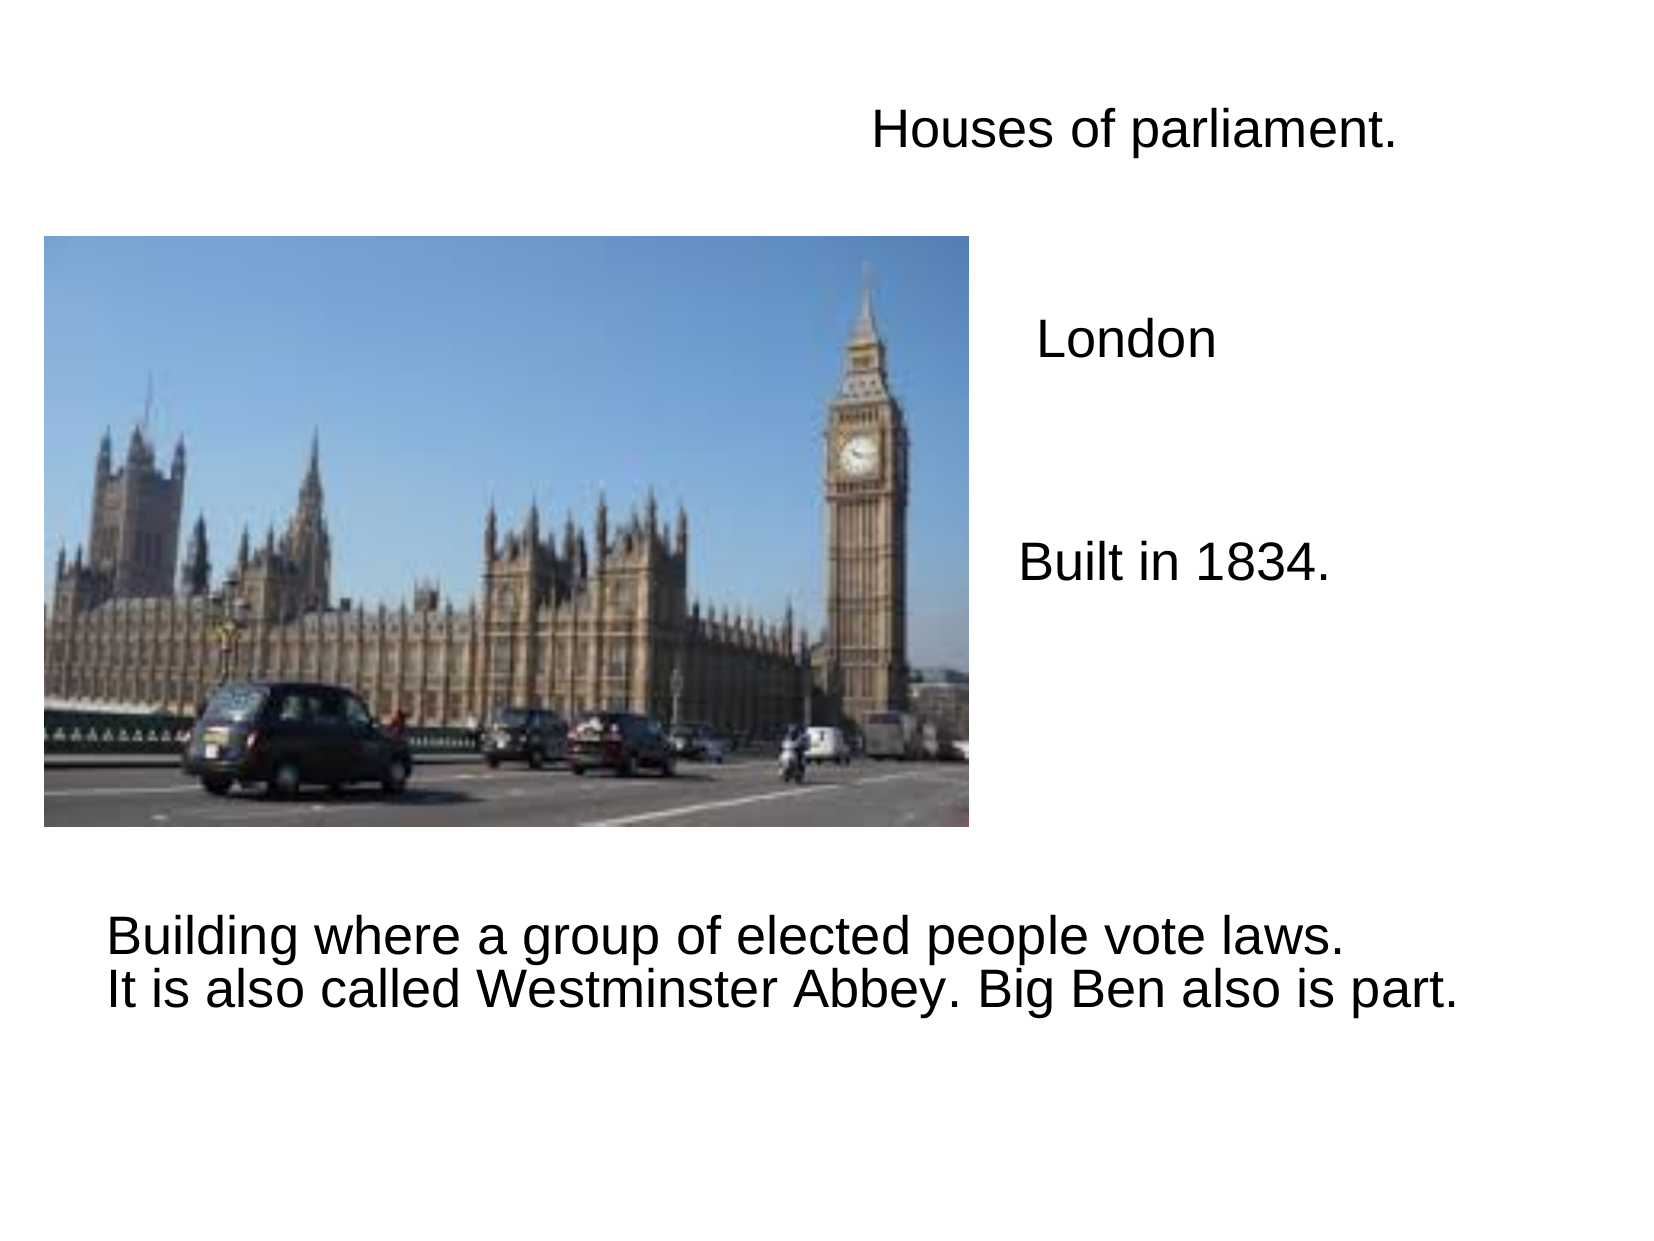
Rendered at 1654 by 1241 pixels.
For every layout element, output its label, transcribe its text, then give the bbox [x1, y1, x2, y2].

text_box Houses of parliament. London [856, 97, 1477, 384]
text_box Built in 1834. [1003, 531, 1595, 608]
picture [44, 236, 969, 827]
text_box Building where a group of elected people vote laws. It is also called Westminster Abbey. Big Ben also is part. [91, 905, 1536, 1034]
